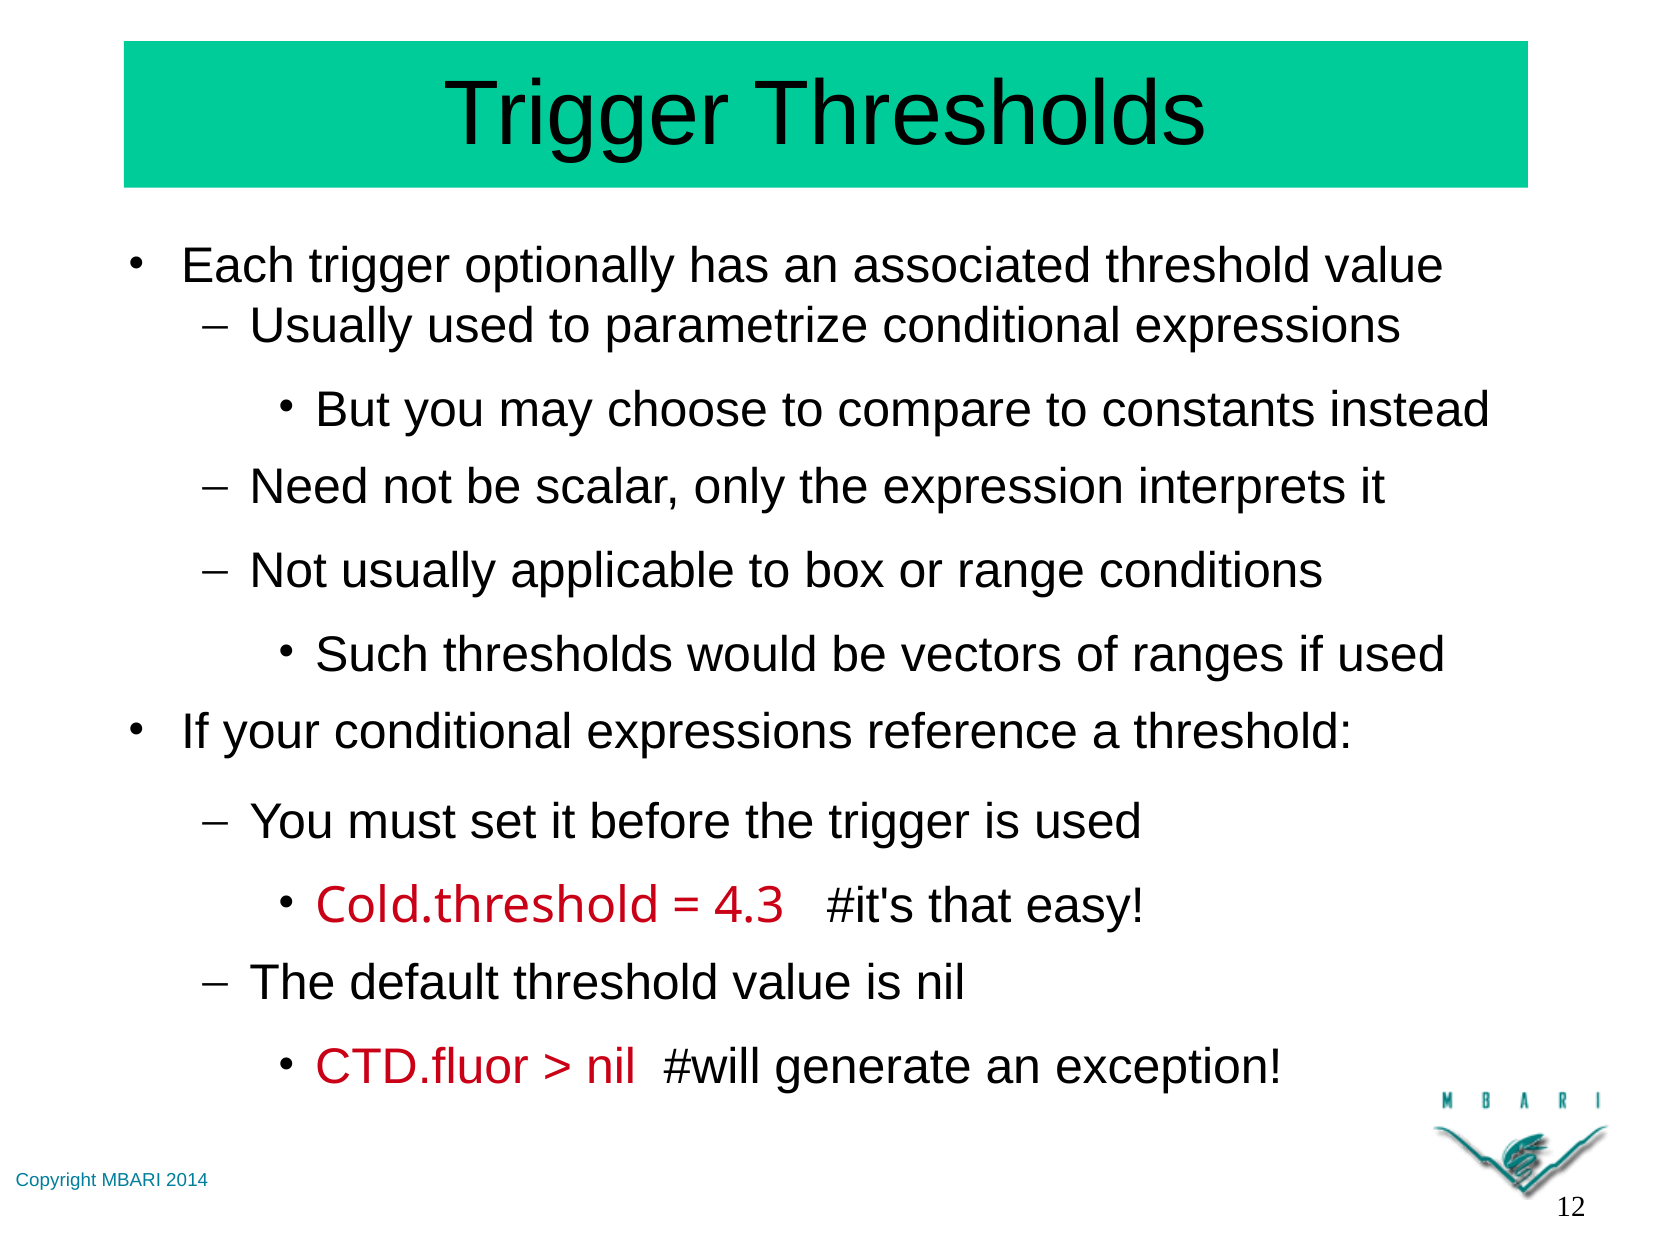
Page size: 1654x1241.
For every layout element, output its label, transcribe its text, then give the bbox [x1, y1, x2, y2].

picture [1426, 1091, 1613, 1200]
list Each trigger optionally has an associated threshold value Usually used to parametrize conditional expressions But you may choose to compare to constants instead Need not be scalar, only the expression interprets it Not usually applicable to box or range conditions Such thresholds would be vectors of ranges if used If your conditional expressions reference a threshold: You must set it before the trigger is used Cold.threshold = 4.3 #it's that easy! The default threshold value is nil CTD.fluor > nil #will generate an exception! [112, 225, 1517, 1126]
title Trigger Thresholds [123, 41, 1528, 188]
